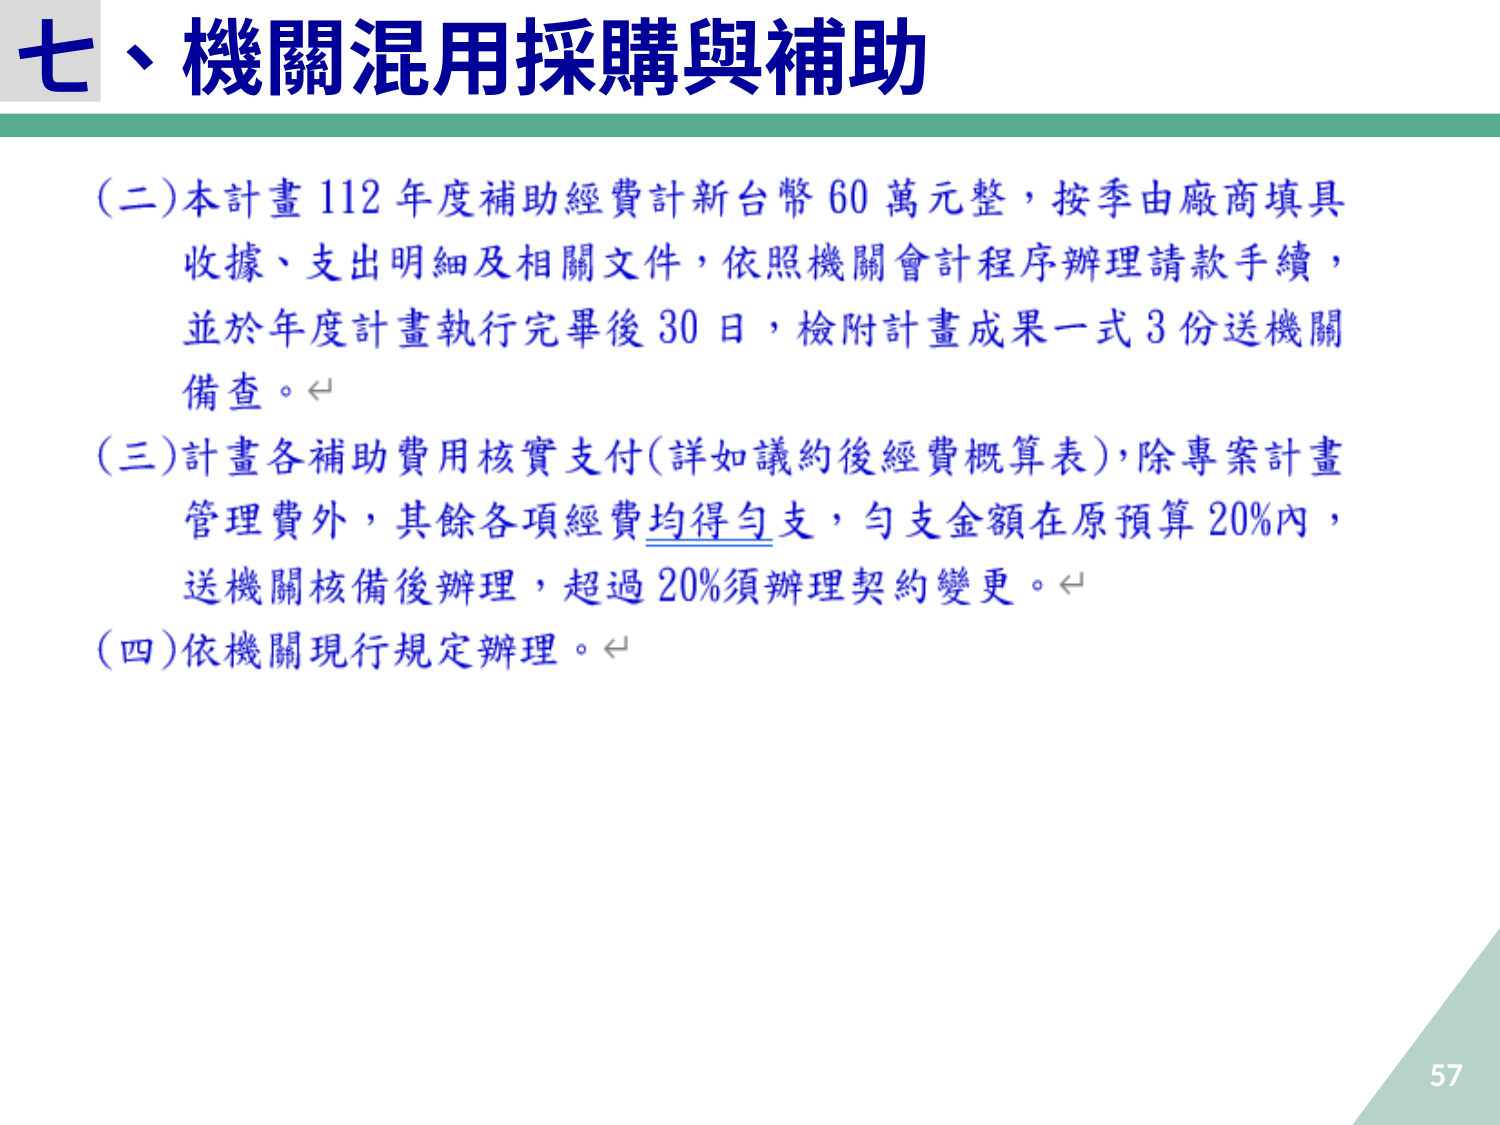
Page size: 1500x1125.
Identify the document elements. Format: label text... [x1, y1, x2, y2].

picture [67, 167, 1376, 712]
slide_number <編號> [1128, 1042, 1478, 1103]
text_box 七、機關混用採購與補助 [0, 0, 1465, 113]
text_box [0, 113, 1500, 138]
text_box [1352, 927, 1500, 1125]
